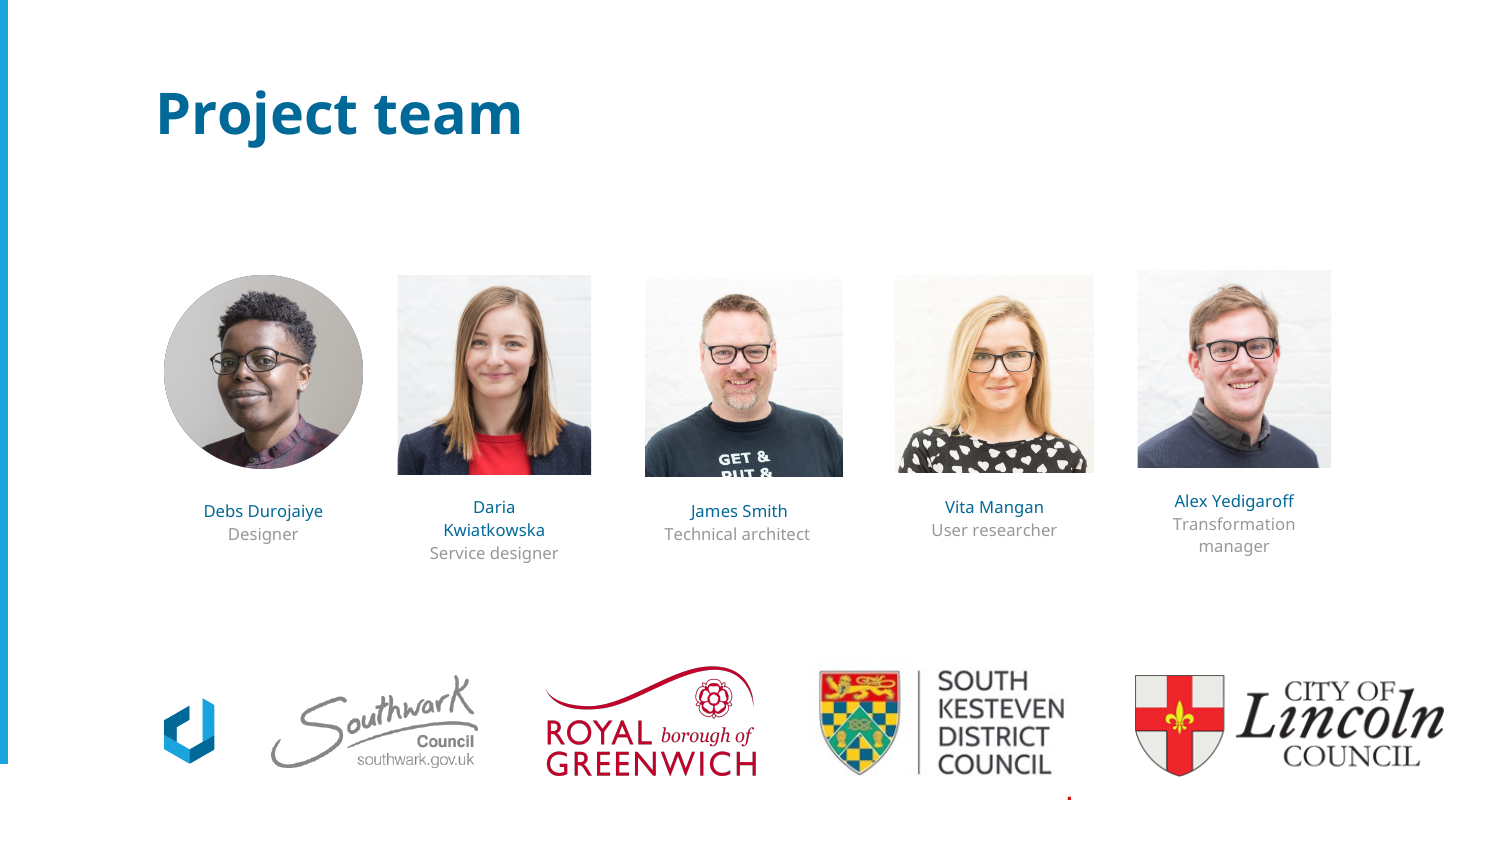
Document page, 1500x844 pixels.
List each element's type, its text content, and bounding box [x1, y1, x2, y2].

picture [811, 643, 1071, 800]
list Project team [140, 52, 1390, 162]
picture [271, 675, 478, 768]
text_box Debs Durojaiye Designer [166, 483, 361, 550]
picture [164, 275, 363, 469]
picture [1135, 675, 1444, 777]
text_box Daria Kwiatkowska Service designer [408, 478, 581, 546]
text_box Vita Mangan User researcher [891, 478, 1098, 574]
picture [895, 275, 1094, 473]
picture [645, 279, 843, 478]
picture [540, 666, 756, 777]
text_box James Smith Technical architect [636, 483, 843, 604]
picture [1137, 270, 1332, 468]
text_box Alex Yedigaroff Transformation manager [1135, 472, 1334, 550]
picture [397, 275, 592, 475]
